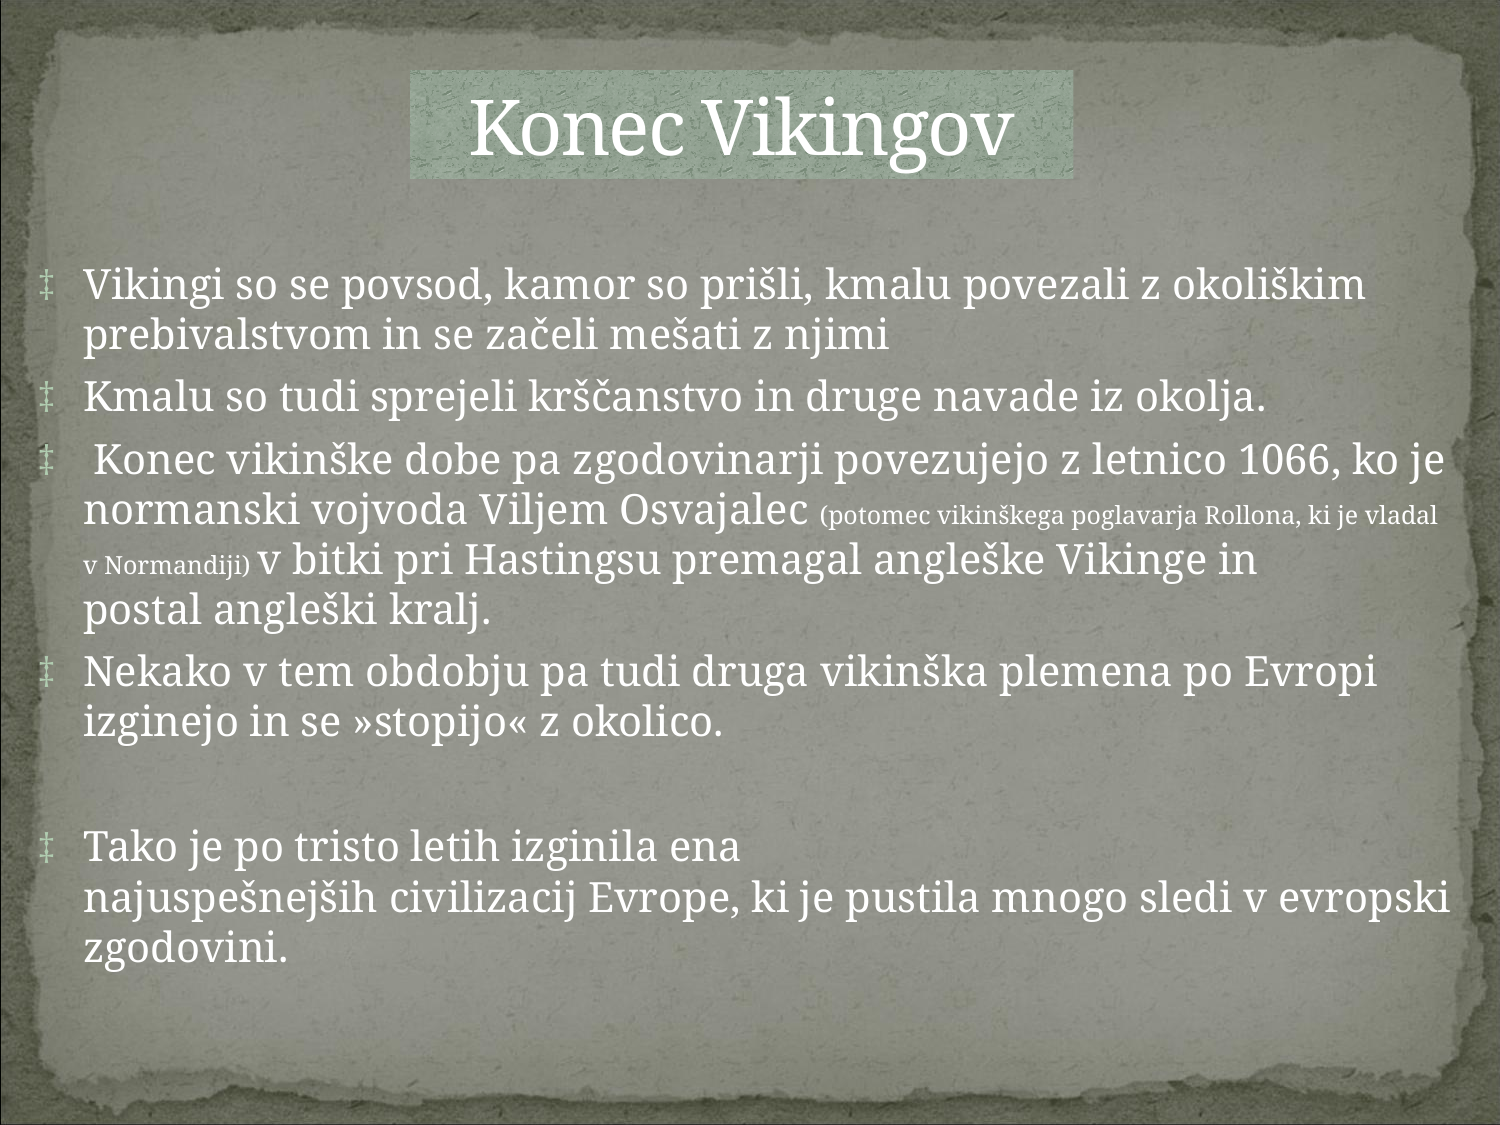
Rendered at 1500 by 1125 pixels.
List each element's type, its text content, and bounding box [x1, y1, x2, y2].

title Konec Vikingov [410, 70, 1074, 179]
list Vikingi so se povsod, kamor so prišli, kmalu povezali z okoliškim prebivalstvom in se začeli mešati z njimi Kmalu so tudi sprejeli krščanstvo in druge navade iz okolja. Konec vikinške dobe pa zgodovinarji povezujejo z letnico 1066, ko je normanski vojvoda Viljem Osvajalec (potomec vikinškega poglavarja Rollona, ki je vladal v Normandiji) v bitki pri Hastingsu premagal angleške Vikinge in postal angleški kralj. Nekako v tem obdobju pa tudi druga vikinška plemena po Evropi izginejo in se »stopijo« z okolico. Tako je po tristo letih izginila ena najuspešnejših civilizacij Evrope, ki je pustila mnogo sledi v evropski zgodovini. [23, 249, 1500, 1000]
picture [0, 0, 1500, 1125]
